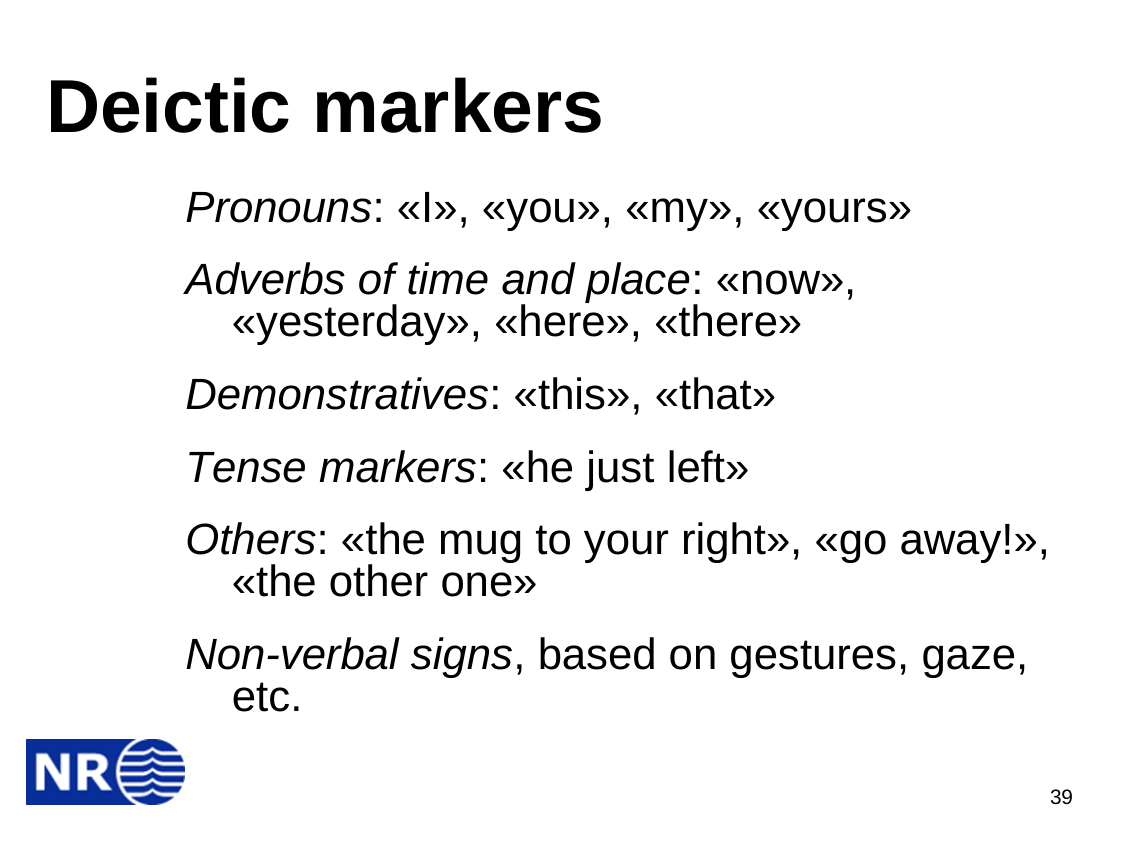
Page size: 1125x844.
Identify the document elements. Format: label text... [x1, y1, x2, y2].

text_box Pronouns: «I», «you», «my», «yours» Adverbs of time and place: «now», «yesterday», «here», «there» Demonstratives: «this», «that» Tense markers: «he just left» Others: «the mug to your right», «go away!», «the other one» Non-verbal signs, based on gestures, gaze, etc. [0, 181, 1075, 777]
title Deictic markers [30, 32, 1095, 157]
text_box [1035, 776, 1095, 812]
